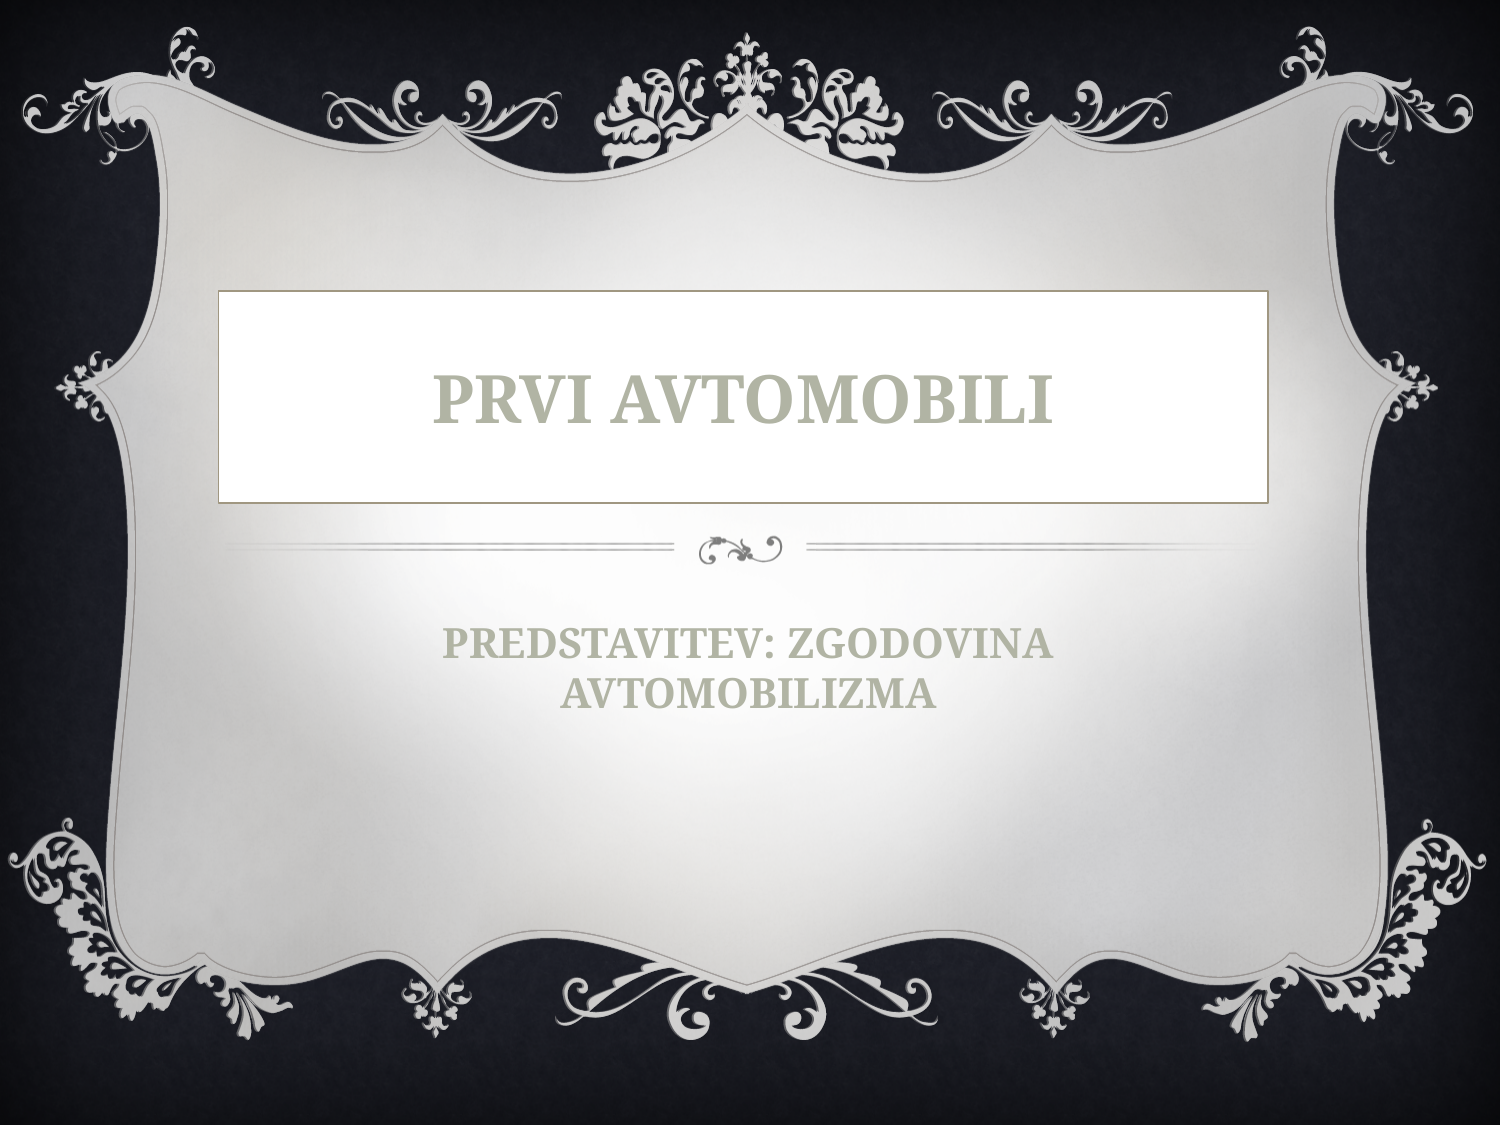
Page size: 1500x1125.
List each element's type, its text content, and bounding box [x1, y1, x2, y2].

picture [0, 0, 1500, 1125]
subtitle Predstavitev: Zgodovina avtomobilizma [419, 609, 1078, 850]
title PRVI AVTOMOBILI [218, 290, 1269, 504]
